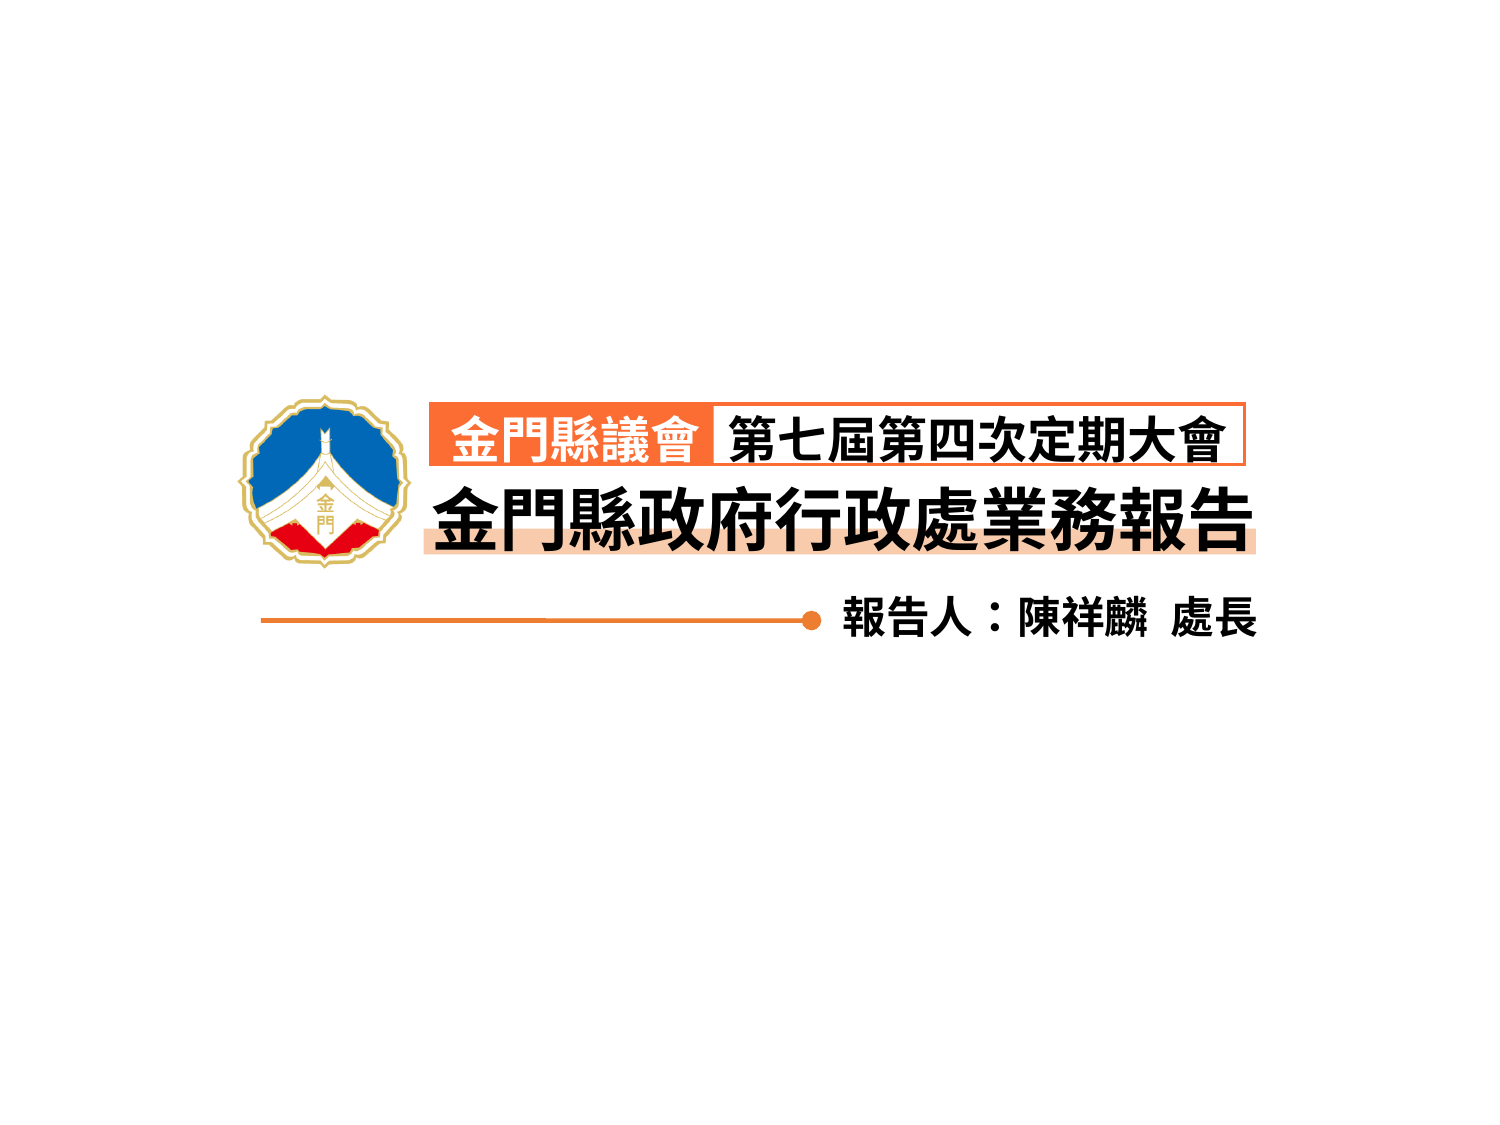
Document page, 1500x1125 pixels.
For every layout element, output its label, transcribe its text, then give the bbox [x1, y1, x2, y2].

text_box [801, 610, 822, 631]
picture [166, 376, 457, 594]
text_box 第七屆第四次定期大會 [712, 401, 1242, 468]
text_box 金門縣政府行政處業務報告 [457, 468, 1314, 567]
text_box 金門縣議會 [457, 401, 712, 468]
text_box 金門縣議會 [457, 434, 472, 441]
text_box 報告人：陳祥麟 處長 [827, 581, 1323, 650]
